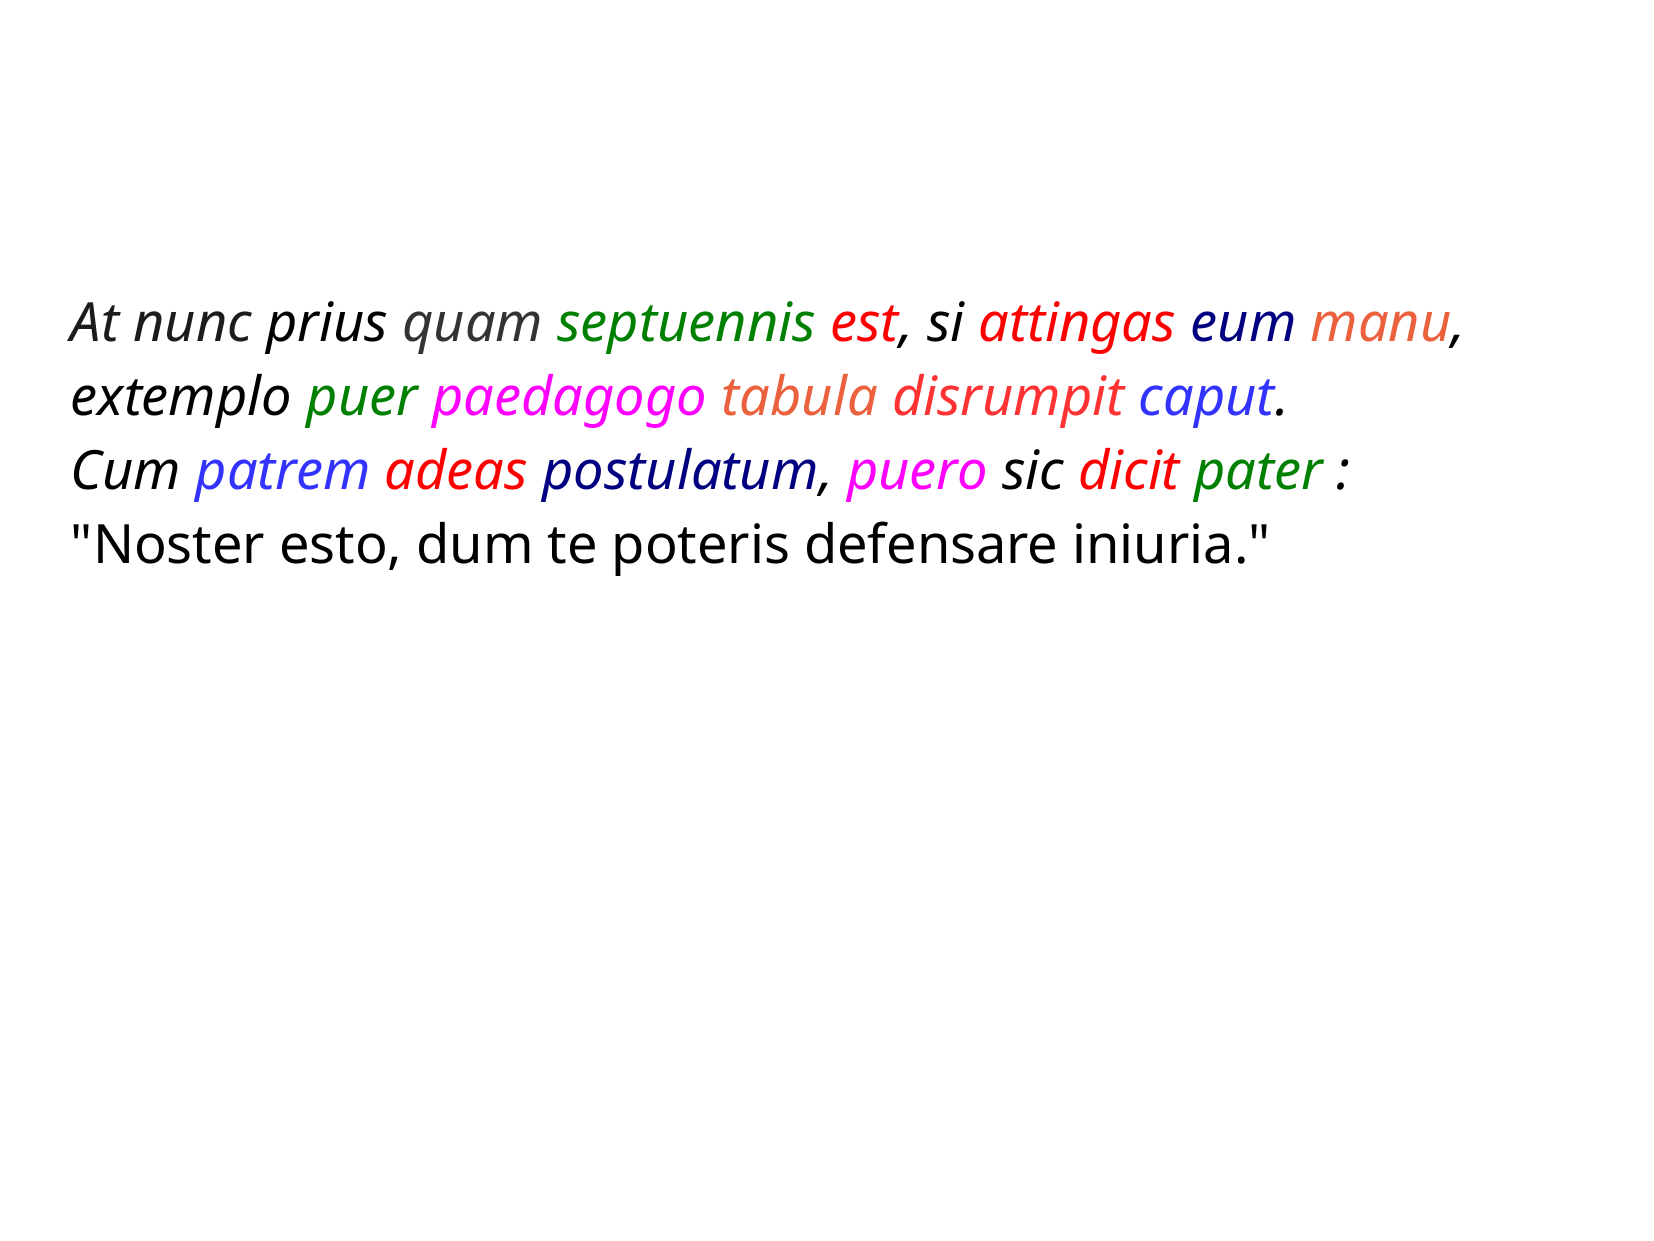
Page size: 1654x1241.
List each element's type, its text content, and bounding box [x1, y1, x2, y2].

list At nunc prius quam septuennis est, si attingas eum manu, extemplo puer paedagogo tabula disrumpit caput. Cum patrem adeas postulatum, puero sic dicit pater : "Noster esto, dum te poteris defensare iniuria." [70, 283, 1559, 1191]
